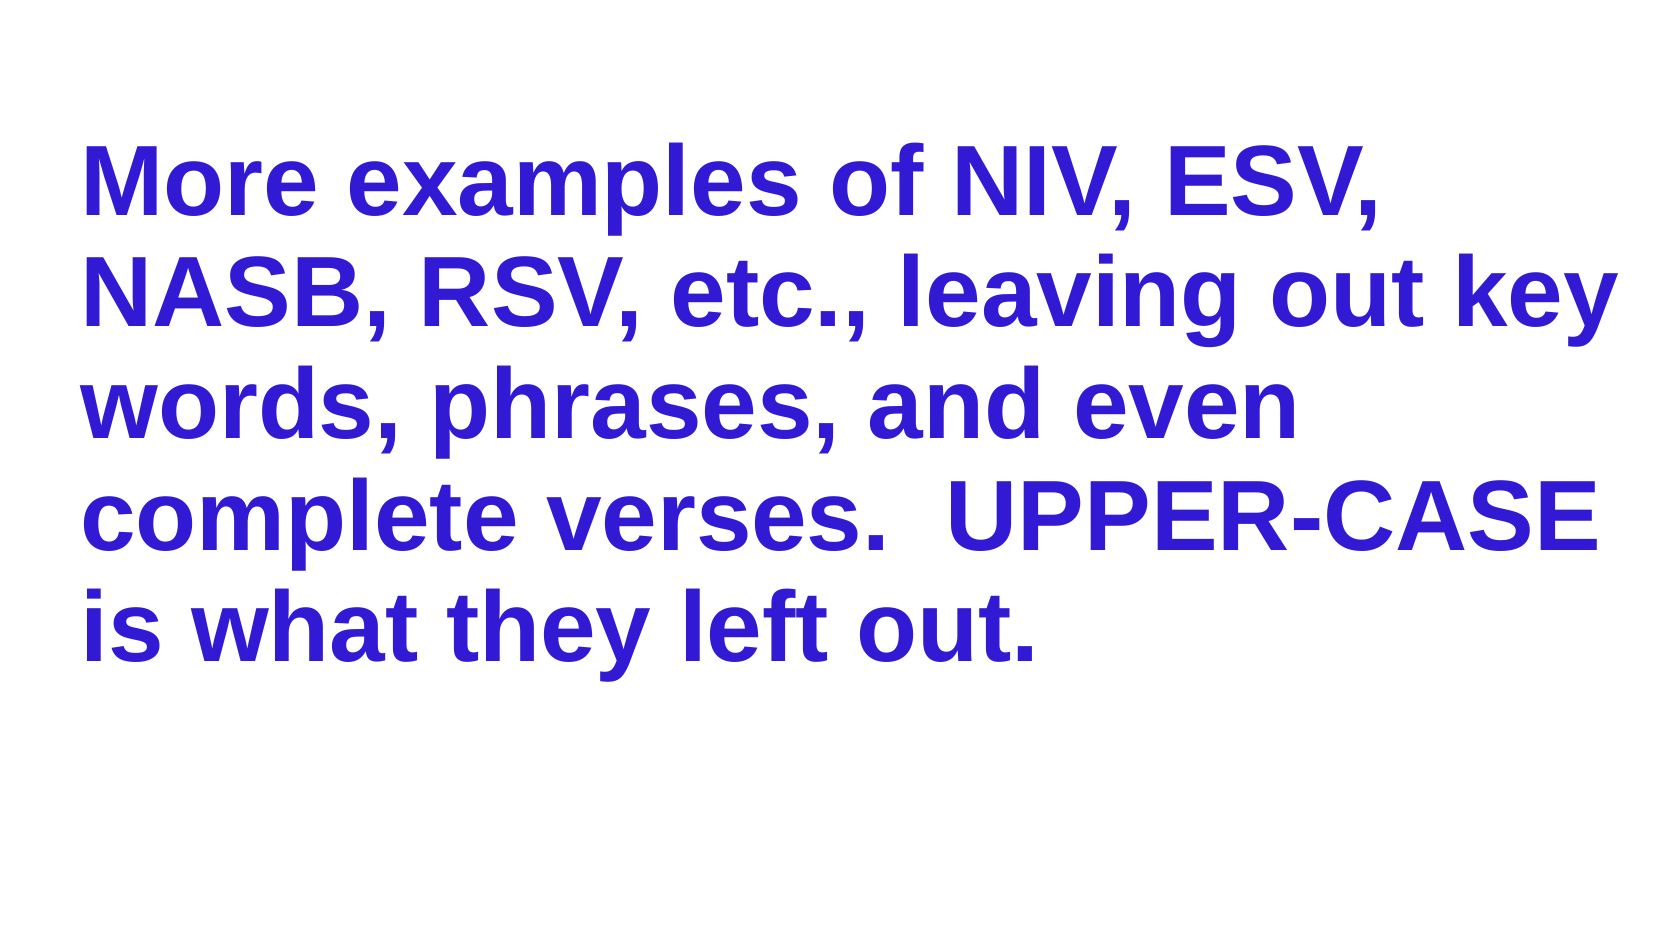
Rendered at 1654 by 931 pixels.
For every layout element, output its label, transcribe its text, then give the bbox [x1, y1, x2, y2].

text_box More examples of NIV, ESV, NASB, RSV, etc., leaving out key words, phrases, and even complete verses. UPPER-CASE is what they left out. [65, 117, 1637, 831]
